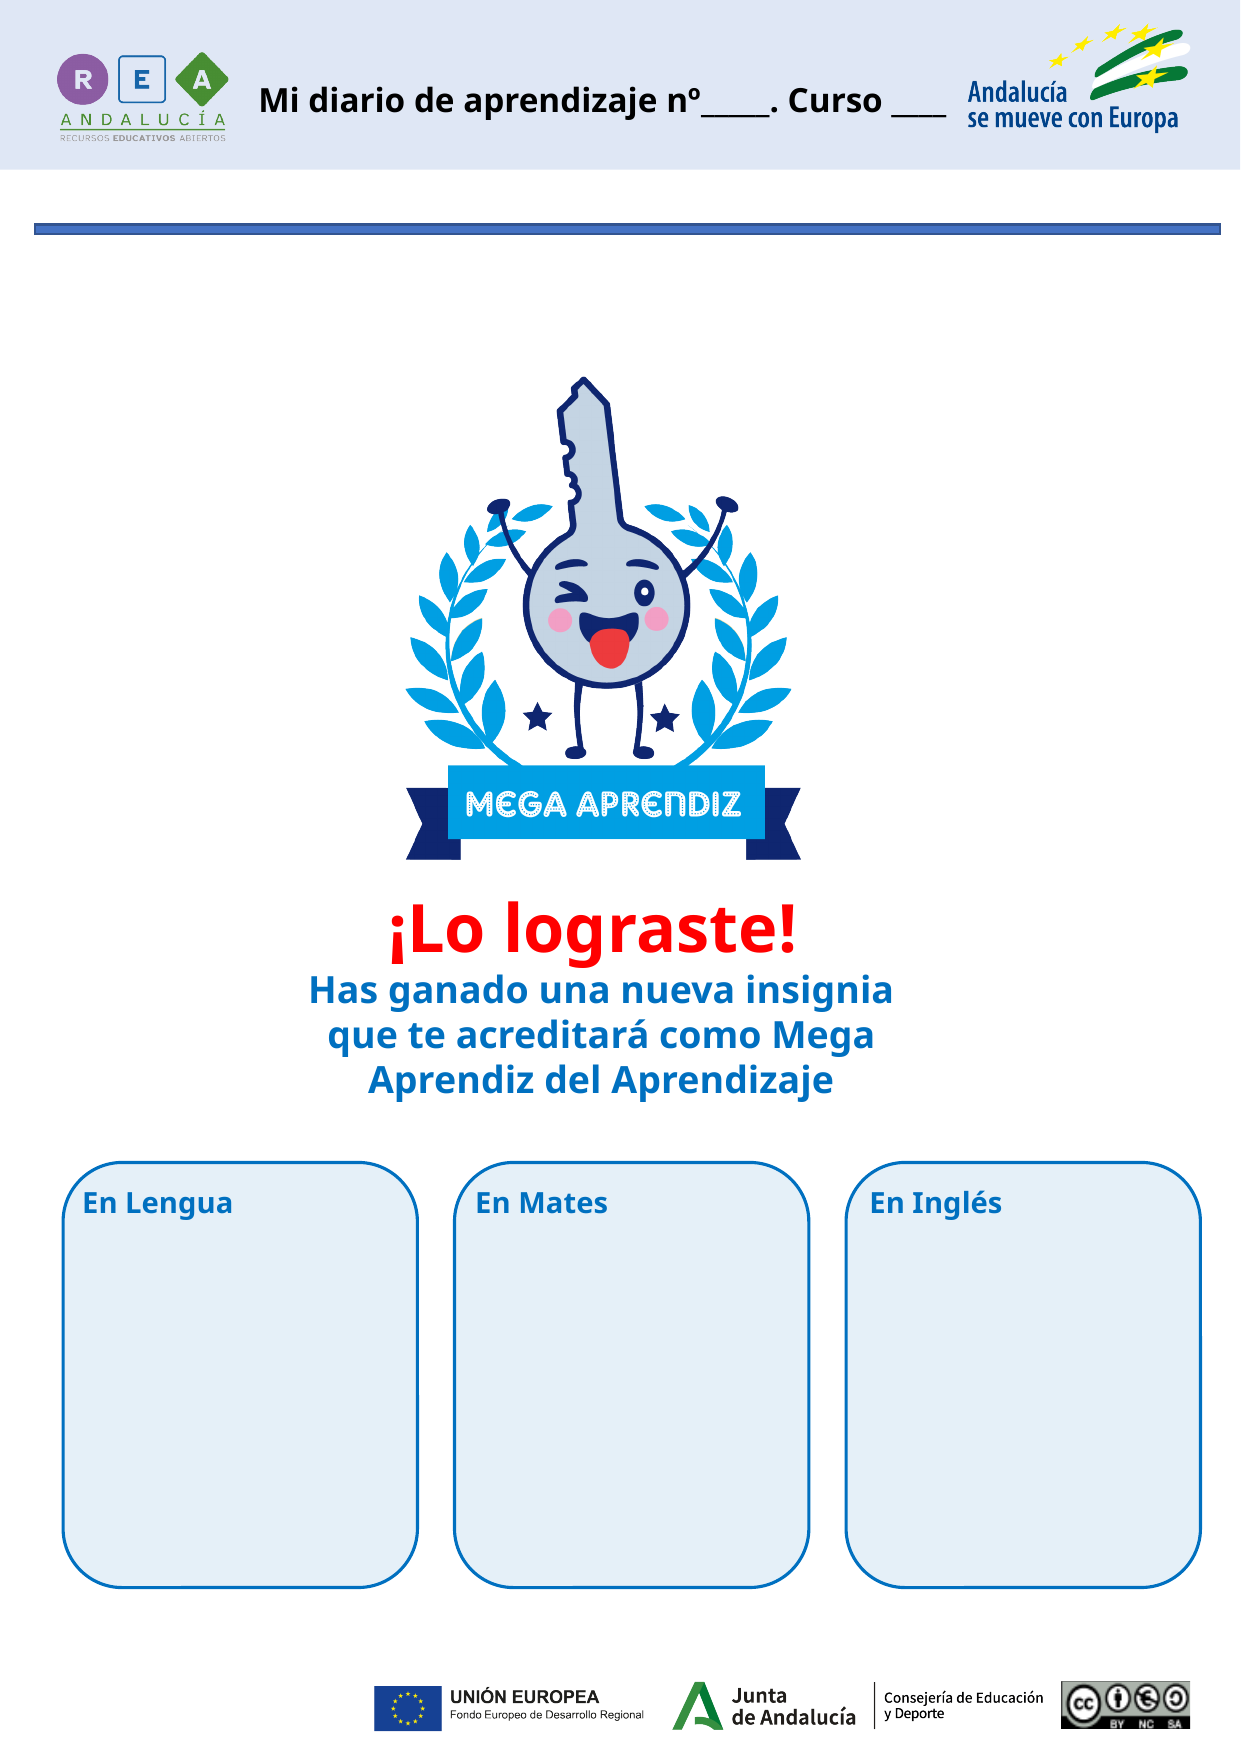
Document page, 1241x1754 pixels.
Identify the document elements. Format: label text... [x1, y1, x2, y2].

text_box En Mates [460, 1177, 623, 1227]
text_box En Inglés [854, 1177, 1018, 1227]
text_box [34, 224, 178, 234]
picture [178, 193, 1028, 1043]
text_box ¡Lo lograste! Has ganado una nueva insignia que te acreditará como Mega Aprendiz del Aprendizaje [266, 878, 936, 1073]
text_box [63, 1162, 418, 1588]
text_box [454, 1162, 809, 1588]
text_box [0, 0, 1241, 170]
picture [43, 47, 242, 146]
picture [353, 1656, 1191, 1745]
text_box Mi diario de aprendizaje nº_____. Curso ____ [243, 71, 961, 127]
text_box [846, 1162, 1201, 1588]
text_box [1028, 224, 1221, 234]
picture [961, 21, 1197, 139]
text_box En Lengua [67, 1177, 249, 1227]
